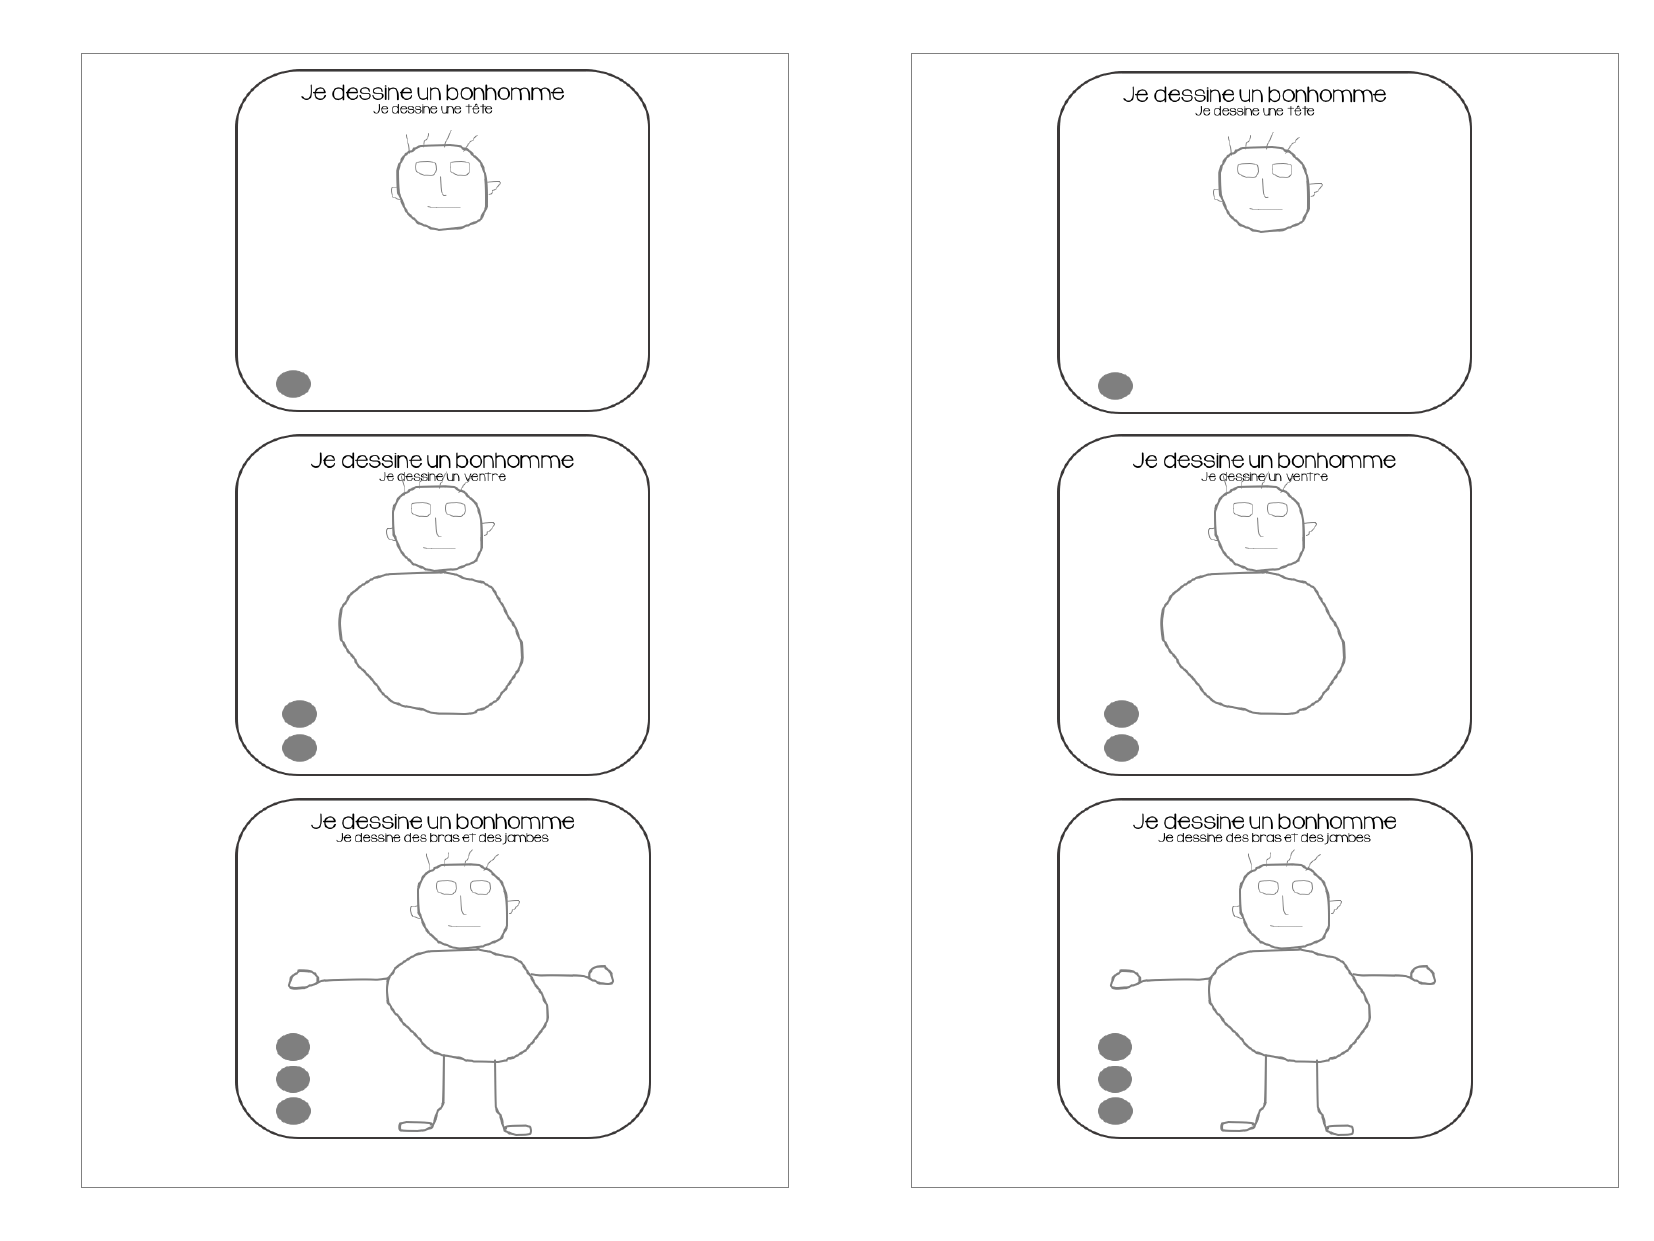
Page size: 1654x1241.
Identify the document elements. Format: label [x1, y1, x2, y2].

picture [1057, 434, 1472, 776]
picture [1057, 71, 1472, 414]
picture [235, 69, 650, 412]
picture [235, 798, 651, 1139]
picture [235, 434, 650, 776]
picture [1057, 798, 1473, 1139]
